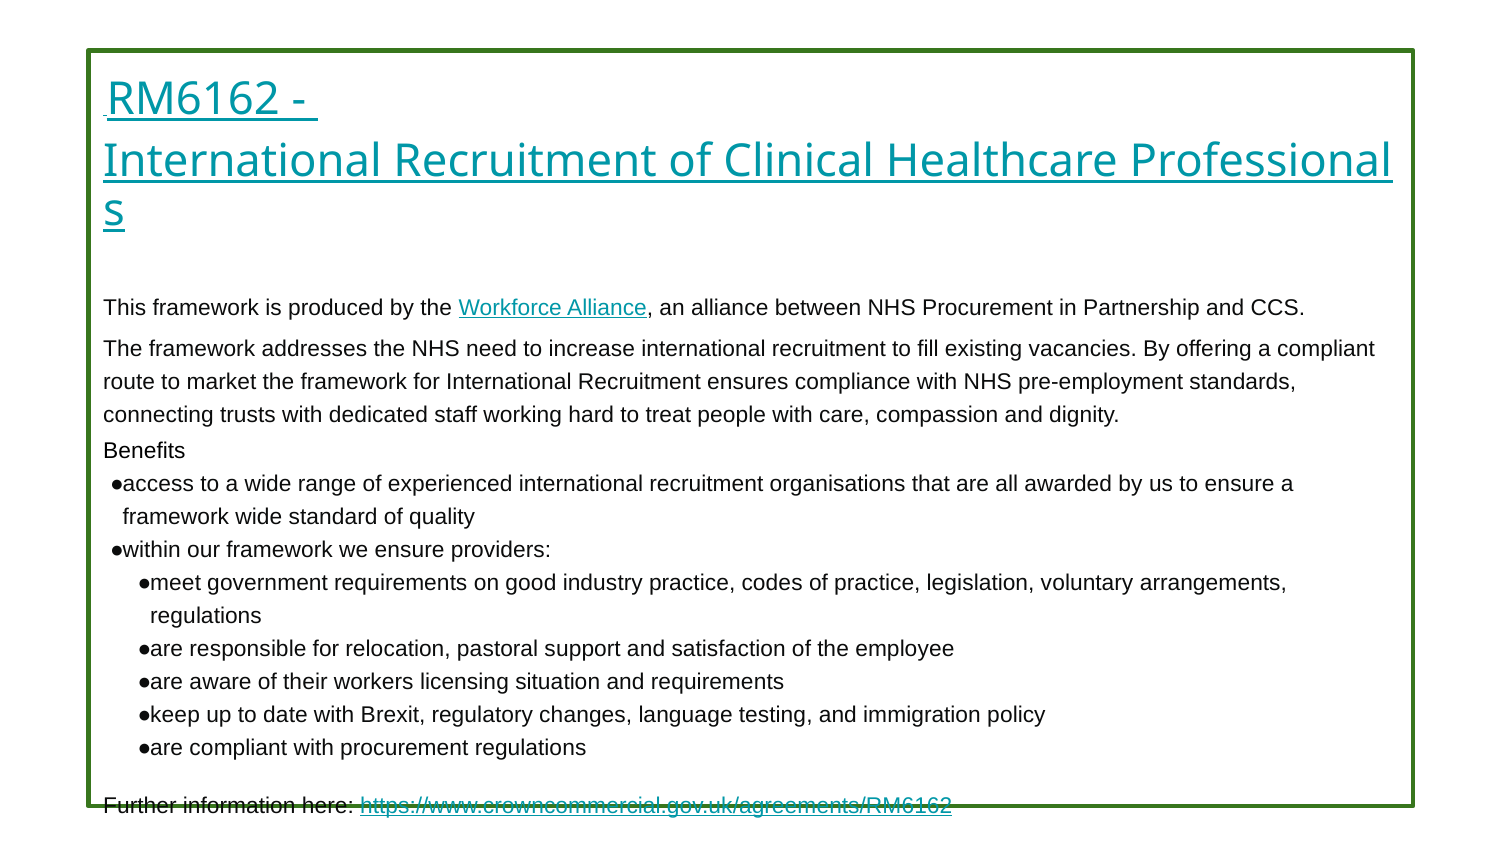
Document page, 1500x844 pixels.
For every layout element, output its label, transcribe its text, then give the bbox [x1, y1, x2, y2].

text_box RM6162 - International Recruitment of Clinical Healthcare Professionals This framework is produced by the Workforce Alliance, an alliance between NHS Procurement in Partnership and CCS. The framework addresses the NHS need to increase international recruitment to fill existing vacancies. By offering a compliant route to market the framework for International Recruitment ensures compliance with NHS pre-employment standards, connecting trusts with dedicated staff working hard to treat people with care, compassion and dignity. Benefits access to a wide range of experienced international recruitment organisations that are all awarded by us to ensure a framework wide standard of quality within our framework we ensure providers: meet government requirements on good industry practice, codes of practice, legislation, voluntary arrangements, regulations are responsible for relocation, pastoral support and satisfaction of the employee are aware of their workers licensing situation and requirements keep up to date with Brexit, regulatory changes, language testing, and immigration policy are compliant with procurement regulations Further information here: https://www.crowncommercial.gov.uk/agreements/RM6162 [88, 50, 1413, 806]
